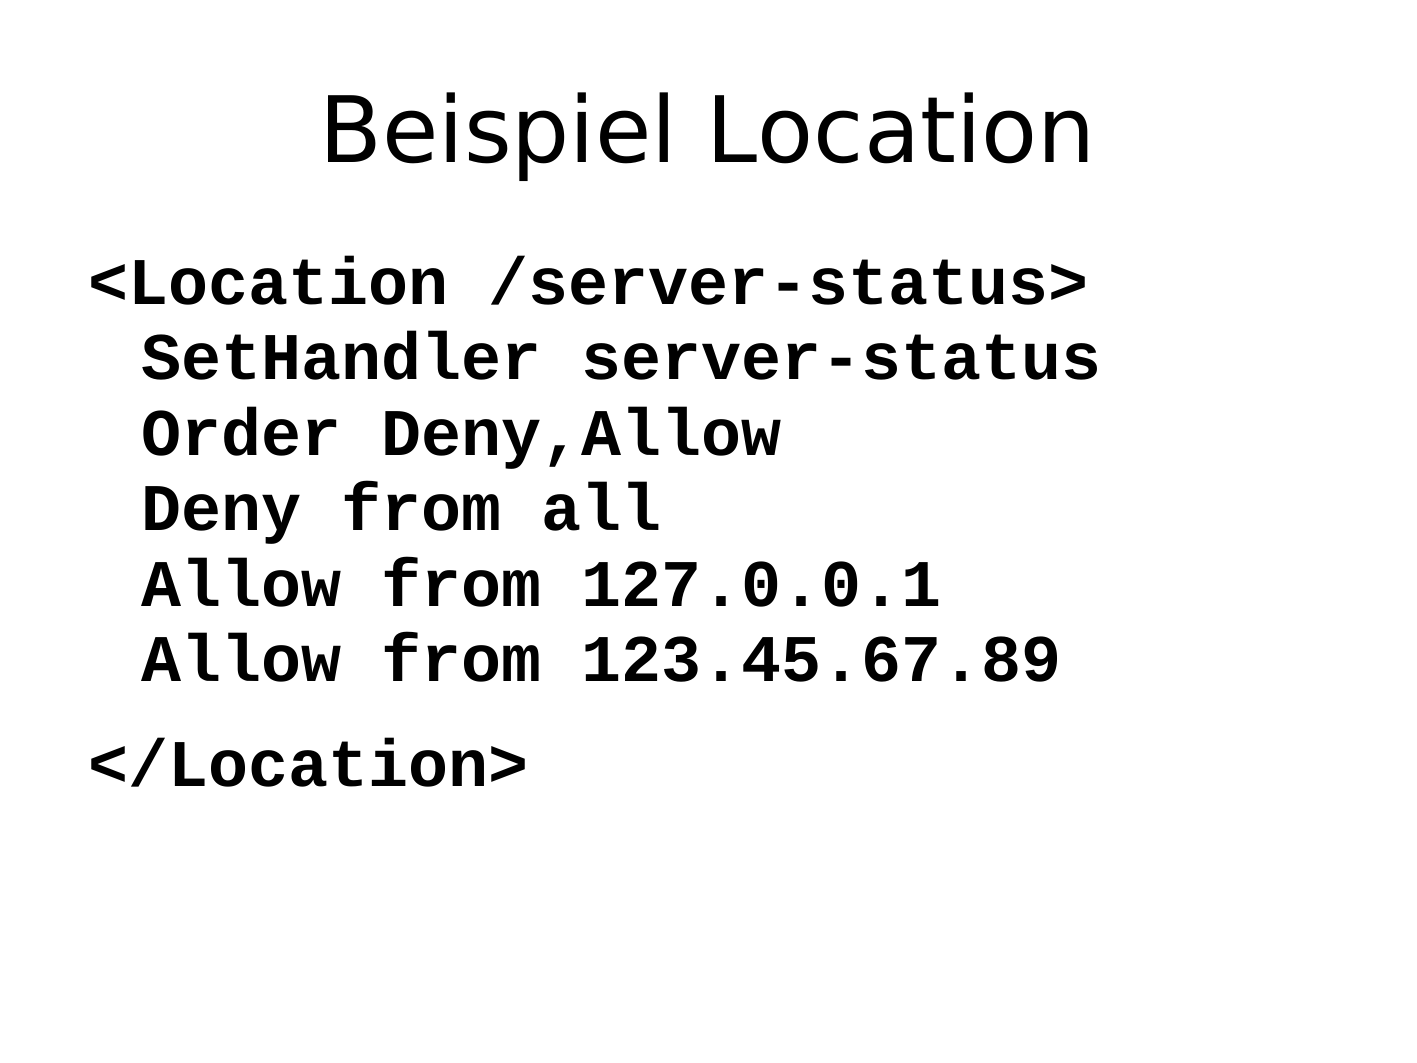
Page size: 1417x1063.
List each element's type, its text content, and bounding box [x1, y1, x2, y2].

list <Location /server-status> SetHandler server-status Order Deny,Allow Deny from all Allow from 127.0.0.1 Allow from 123.45.67.89 </Location> [70, 248, 1346, 936]
title Beispiel Location [70, 49, 1346, 213]
